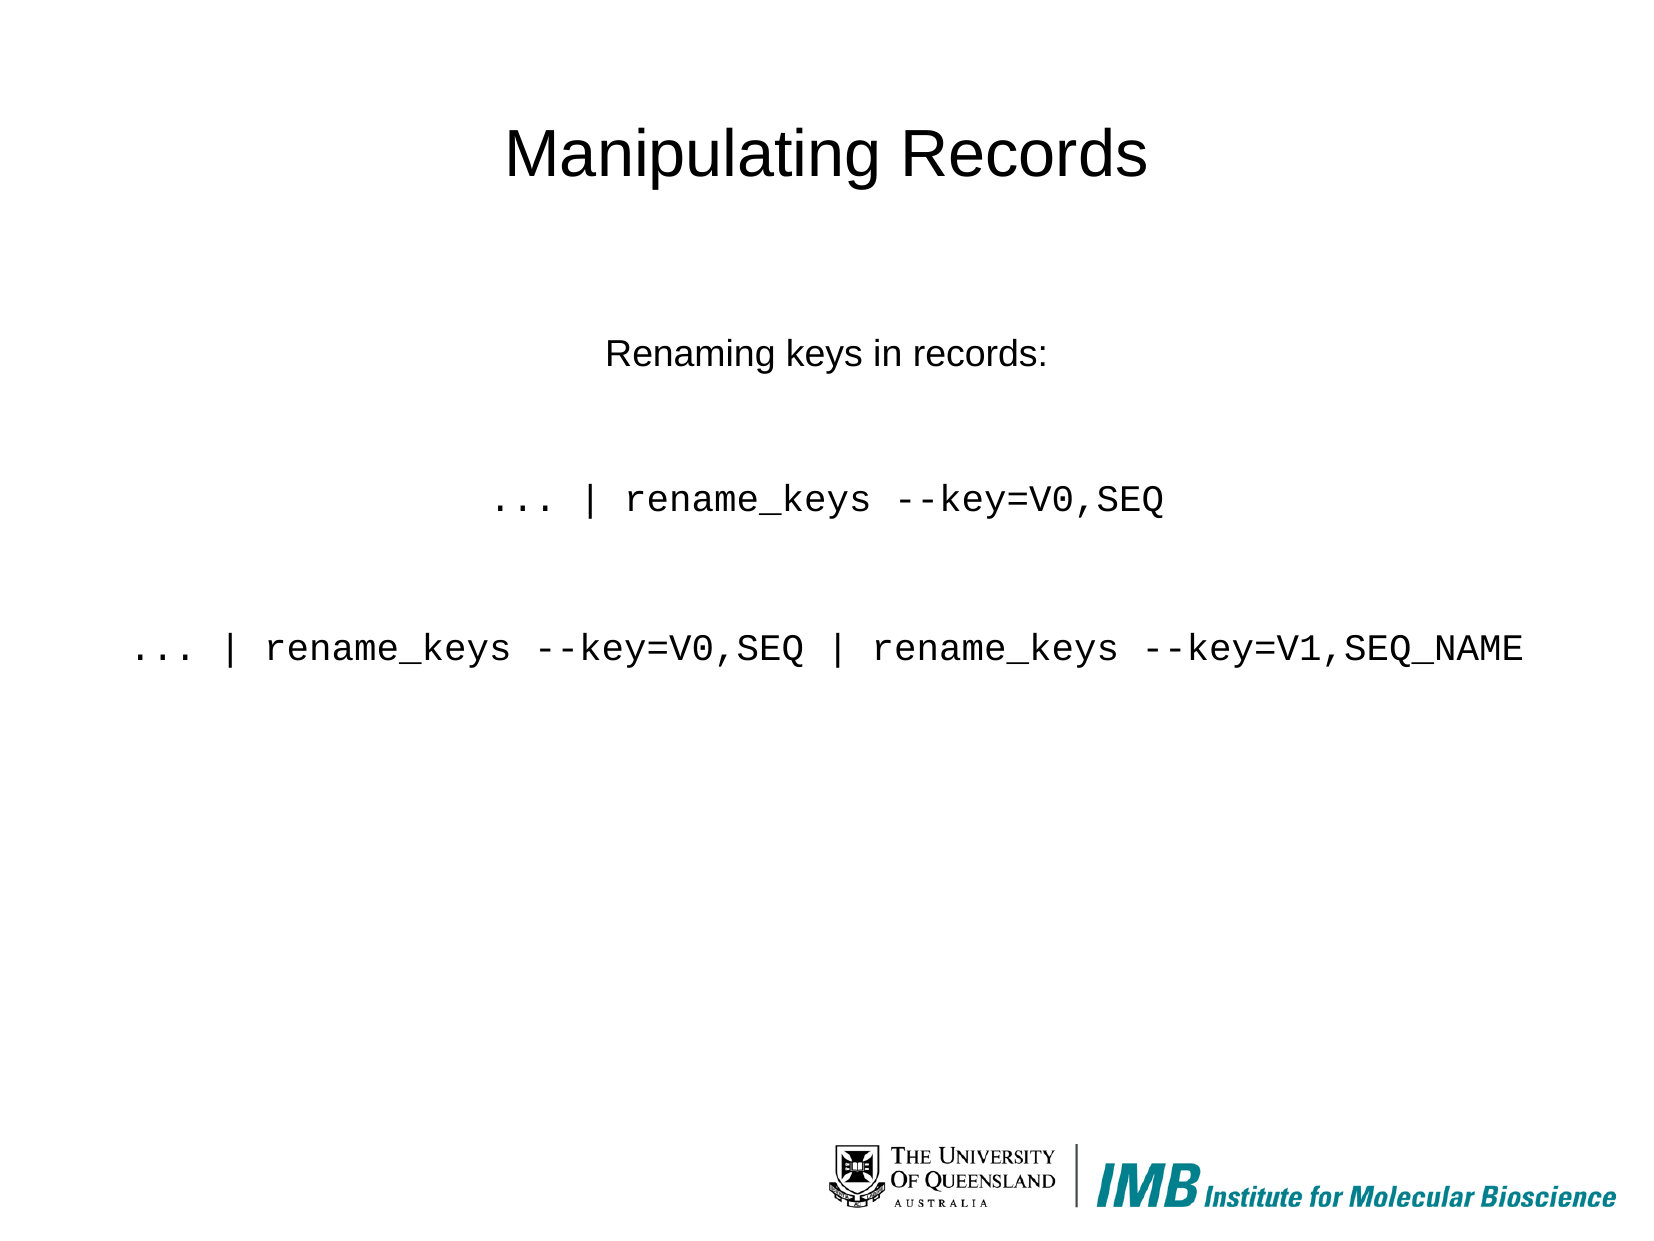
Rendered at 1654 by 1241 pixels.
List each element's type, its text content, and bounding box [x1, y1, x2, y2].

picture [826, 1142, 1618, 1211]
text_box ... | rename_keys --key=V0,SEQ [474, 472, 1180, 531]
text_box Renaming keys in records: [590, 324, 1064, 382]
title Manipulating Records [82, 56, 1571, 250]
text_box ... | rename_keys --key=V0,SEQ | rename_keys --key=V1,SEQ_NAME [114, 621, 1540, 680]
